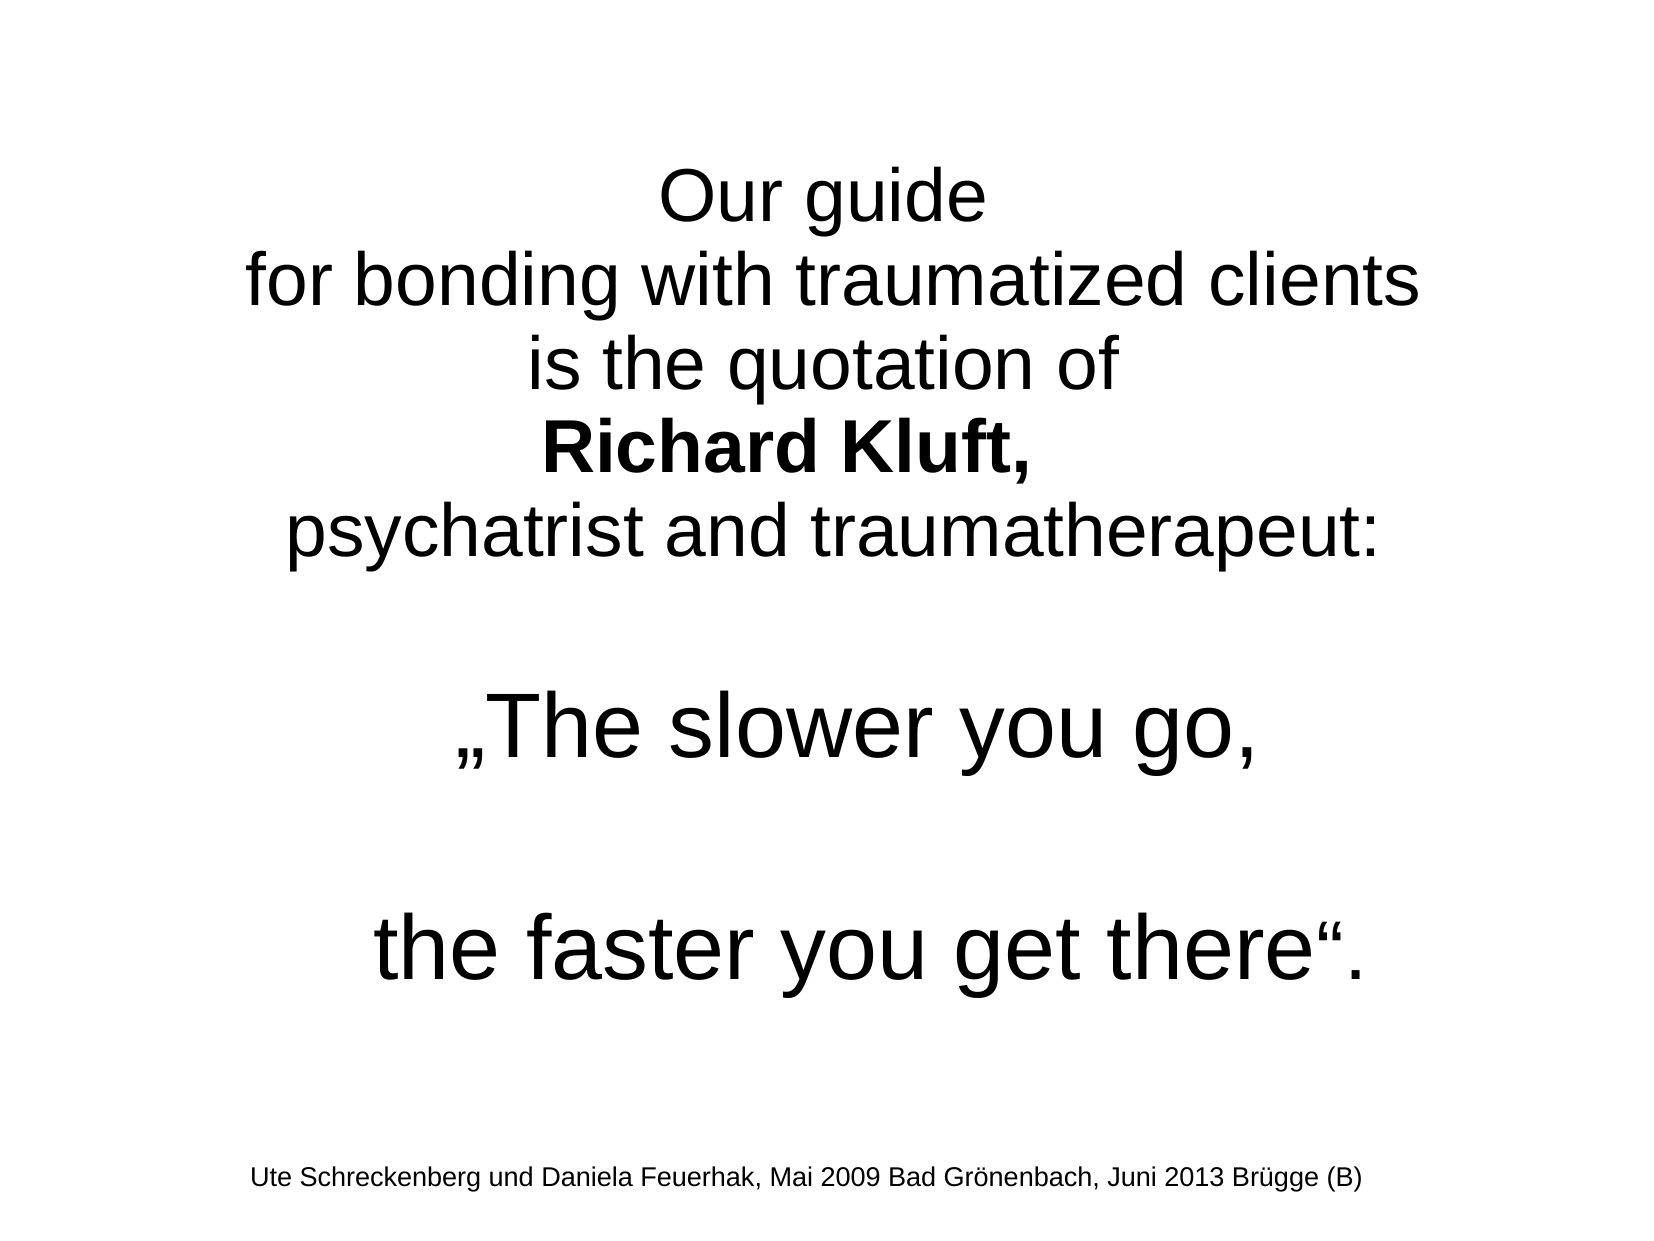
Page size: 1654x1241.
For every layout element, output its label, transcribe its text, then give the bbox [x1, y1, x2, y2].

text_box Our guide for bonding with traumatized clients is the quotation of Richard Kluft, psychatrist and traumatherapeut: „The slower you go, the faster you get there“. Ute Schreckenberg und Daniela Feuerhak, Mai 2009 Bad Grönenbach, Juni 2013 Brügge (B) [88, 147, 1507, 1123]
